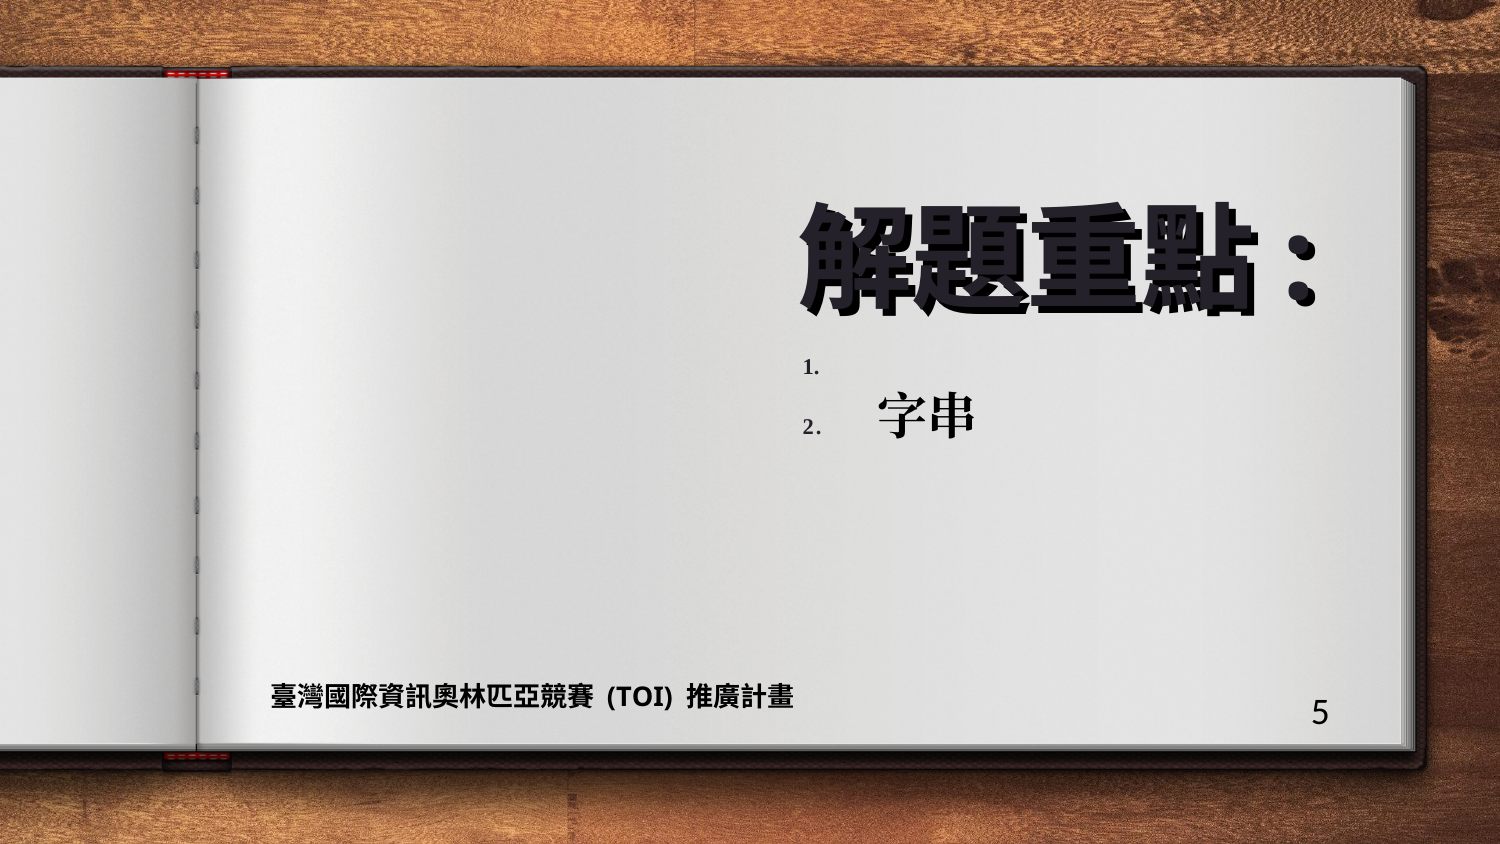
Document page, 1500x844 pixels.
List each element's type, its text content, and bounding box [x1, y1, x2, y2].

title 解題重點: [782, 146, 1313, 338]
subtitle 字串 [787, 309, 1341, 584]
text_box 5 [1295, 672, 1386, 737]
